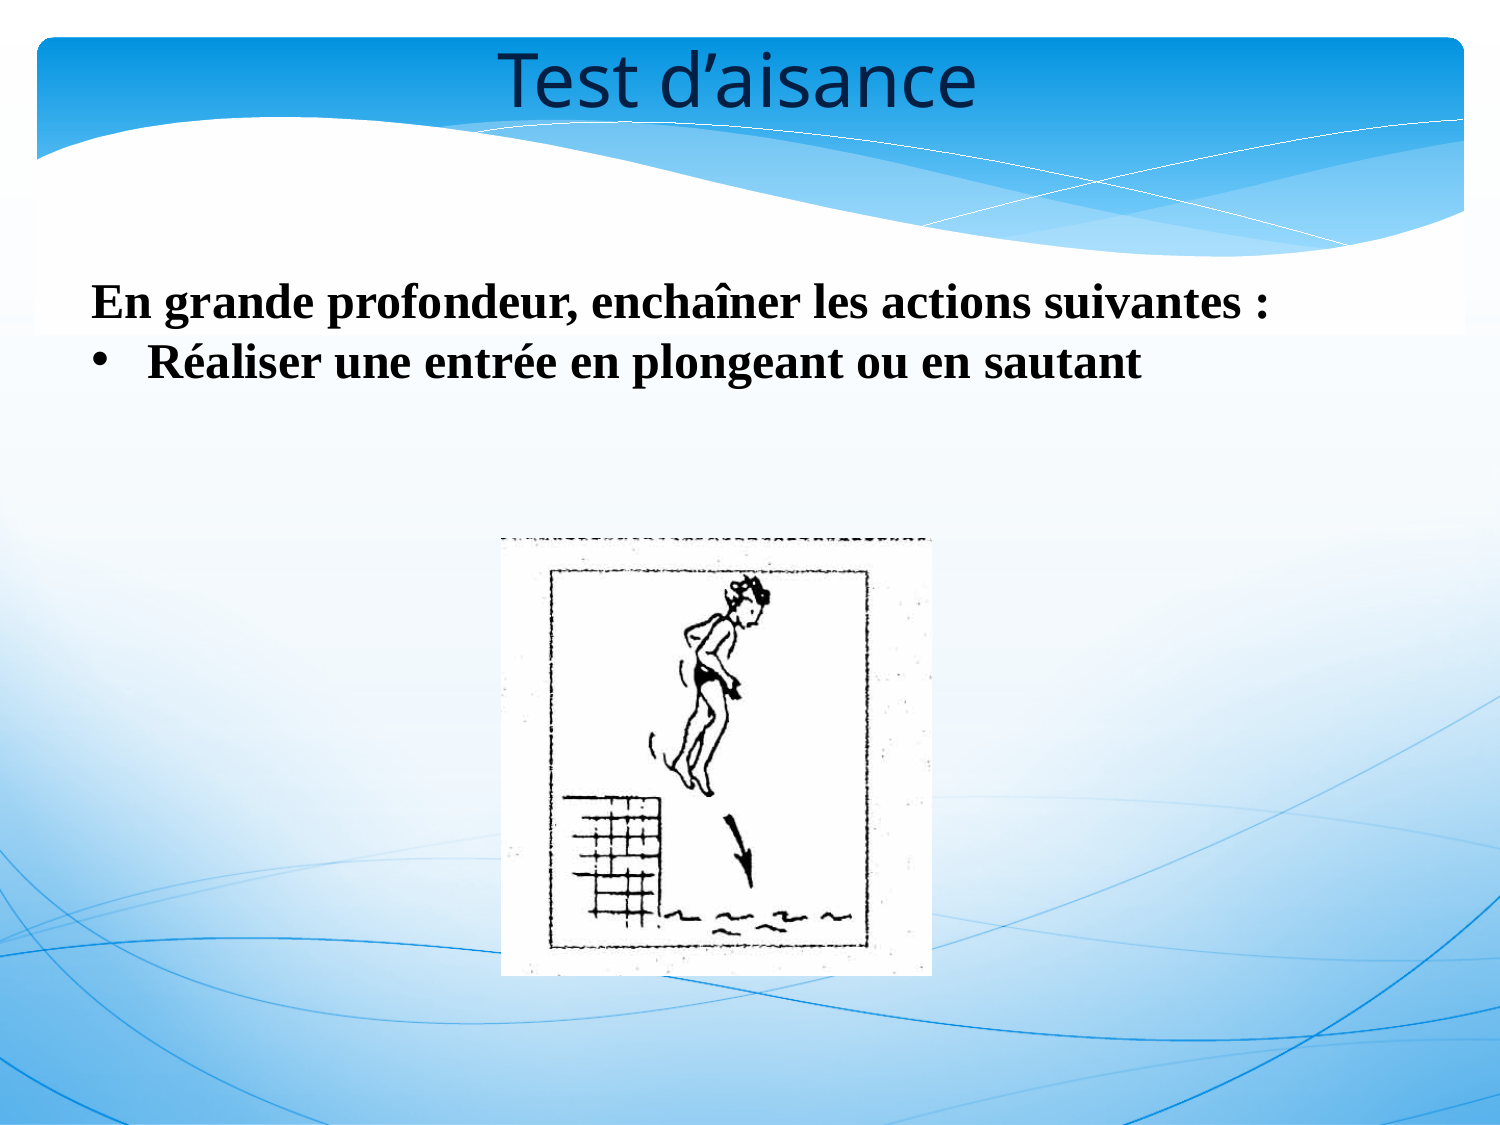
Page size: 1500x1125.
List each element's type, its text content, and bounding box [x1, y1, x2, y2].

text_box Test d’aisance [112, 24, 1365, 261]
chart [501, 538, 932, 976]
picture [0, 0, 1500, 1125]
text_box En grande profondeur, enchaîner les actions suivantes : Réaliser une entrée en plongeant ou en sautant [76, 261, 1424, 396]
